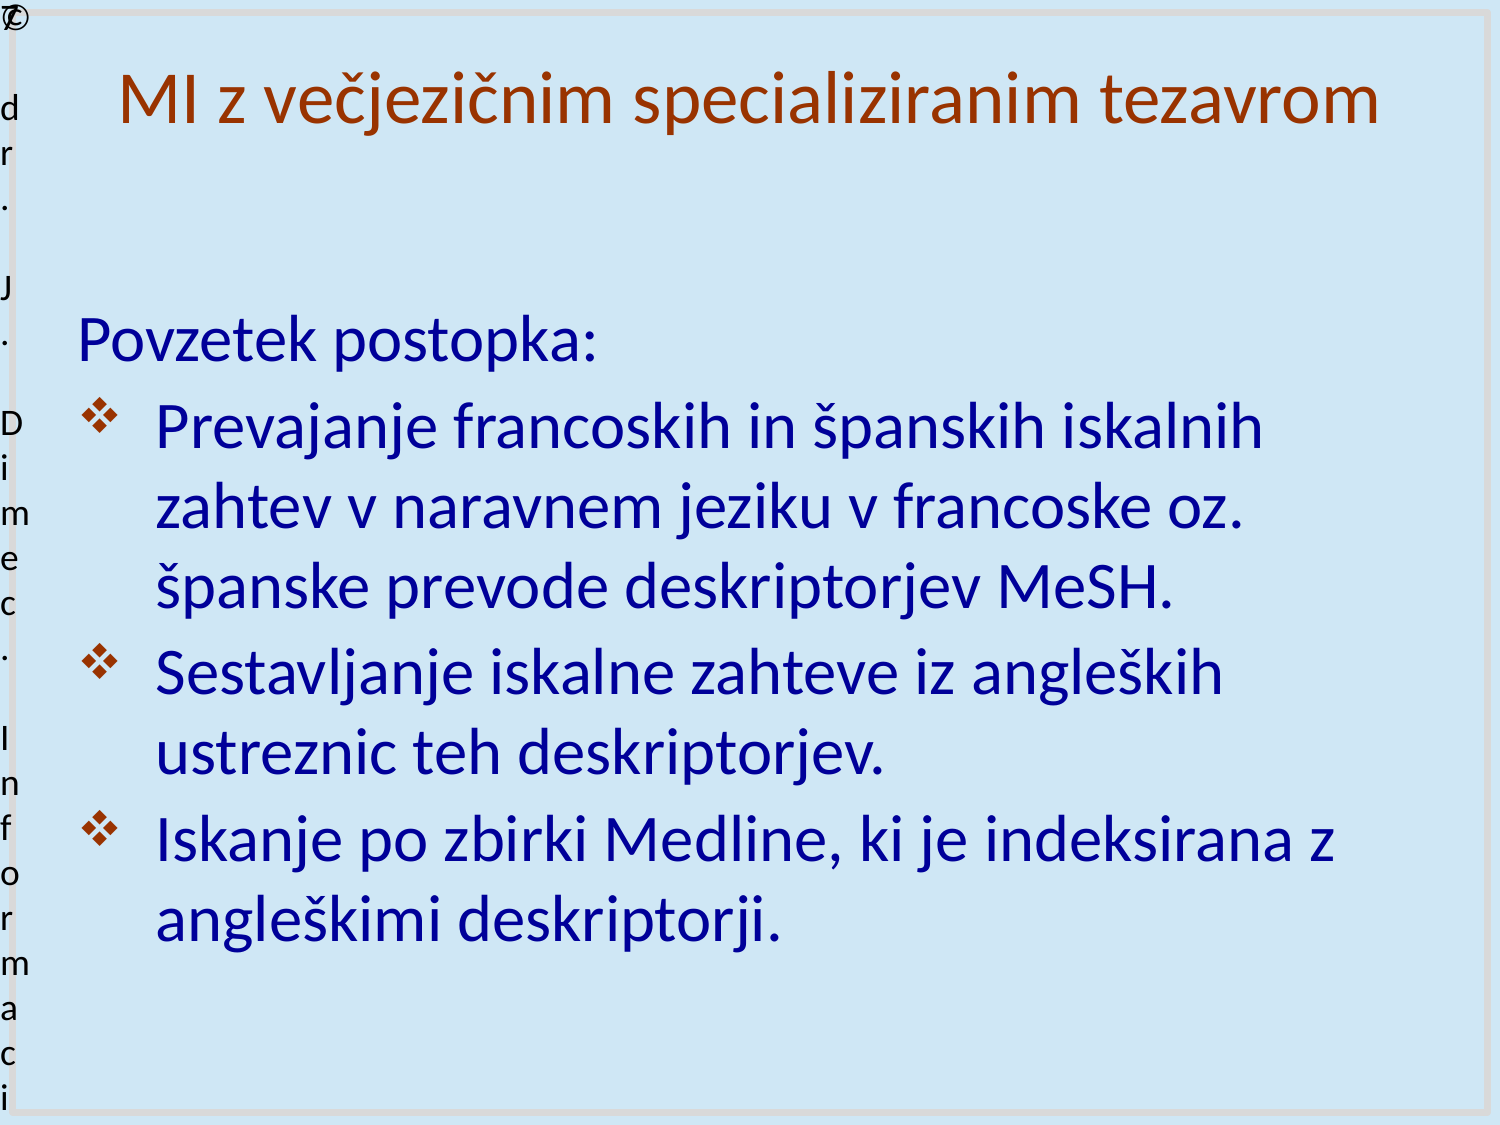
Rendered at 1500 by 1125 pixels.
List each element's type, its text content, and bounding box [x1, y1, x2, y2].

list Povzetek postopka: Prevajanje francoskih in španskih iskalnih zahtev v naravnem jeziku v francoske oz. španske prevode deskriptorjev MeSH. Sestavljanje iskalne zahteve iz angleških ustreznic teh deskriptorjev. Iskanje po zbirki Medline, ki je indeksirana z angleškimi deskriptorji. [62, 287, 1438, 1075]
title MI z večjezičnim specializiranim tezavrom [37, 24, 1463, 163]
